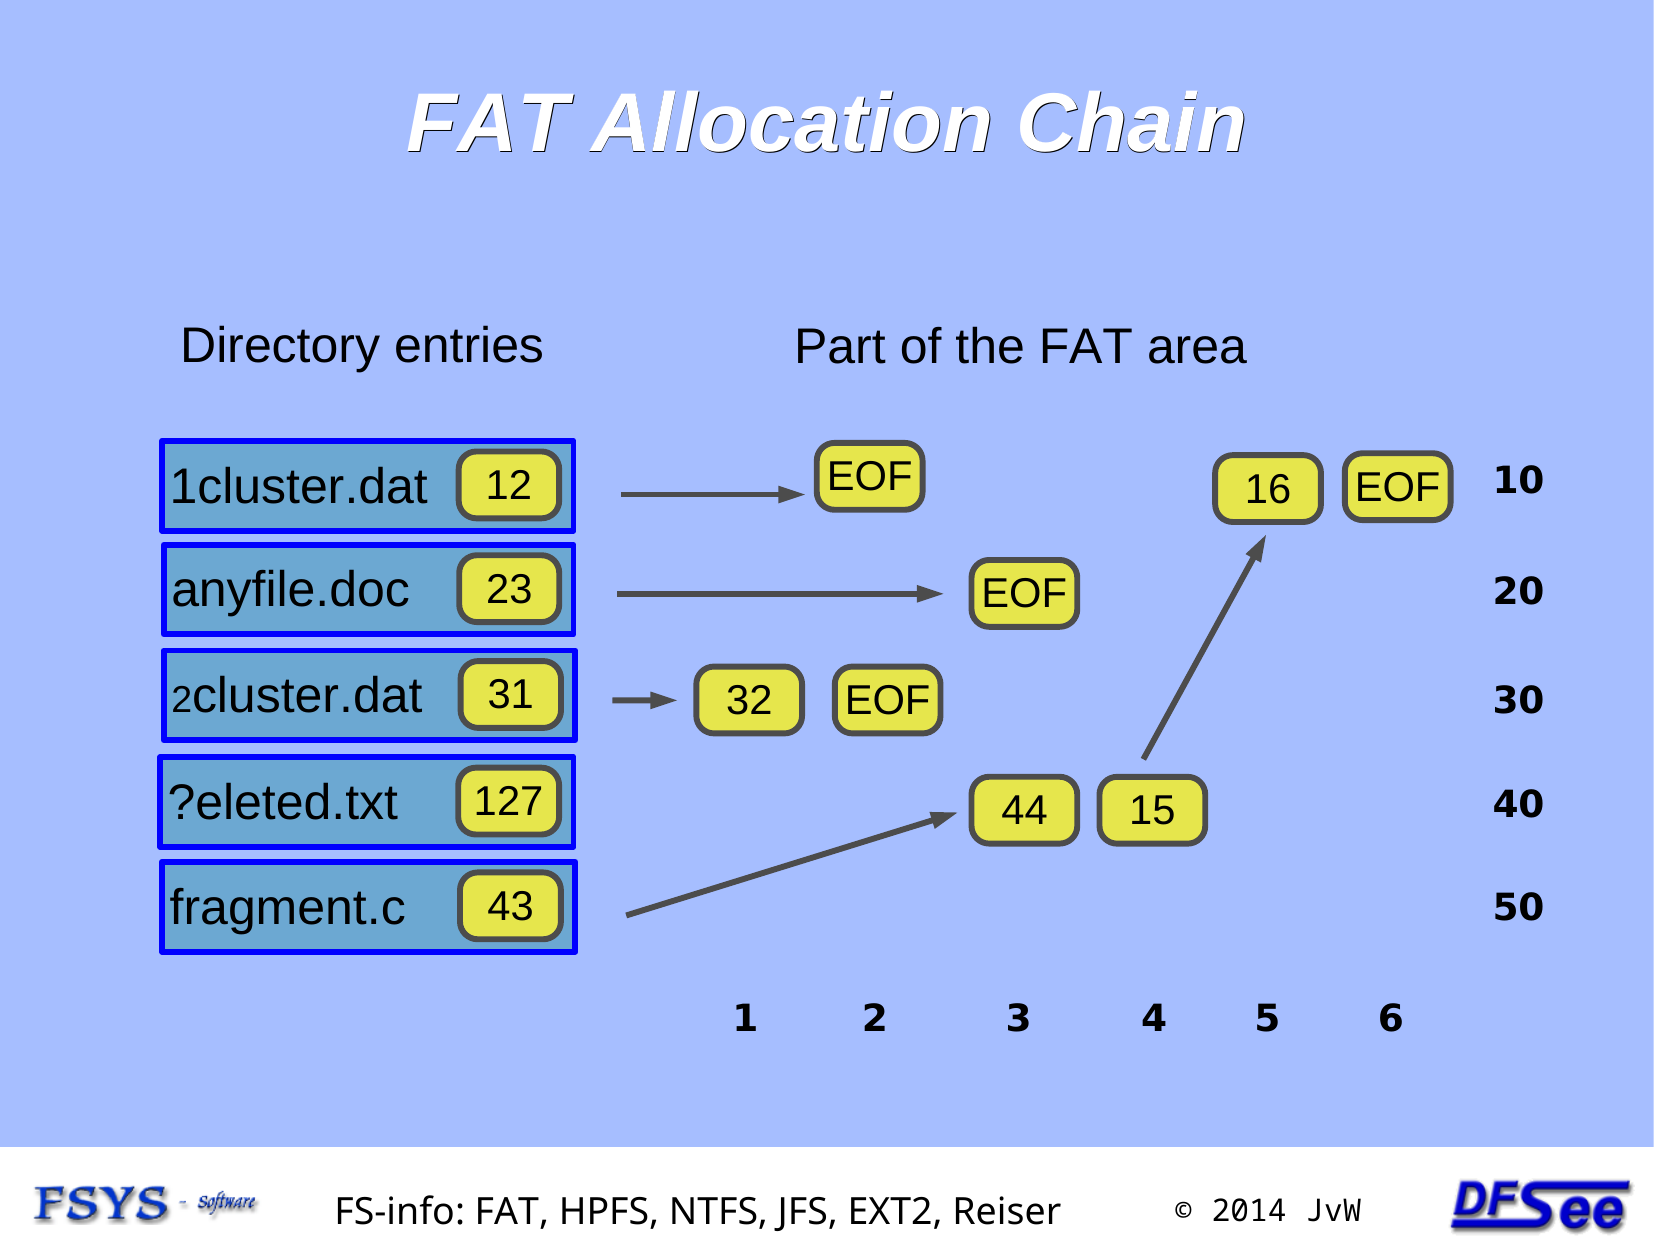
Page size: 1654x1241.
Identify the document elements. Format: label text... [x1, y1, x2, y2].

text_box 15 [1099, 776, 1206, 844]
text_box 50 [1492, 885, 1565, 930]
text_box fragment.c [161, 861, 576, 952]
text_box 12 [458, 451, 560, 519]
text_box EOF [816, 442, 923, 510]
text_box EOF [834, 666, 941, 734]
text_box 2cluster.dat [163, 650, 576, 741]
text_box EOF [971, 559, 1078, 627]
text_box ?eleted.txt [160, 757, 574, 847]
text_box 127 [458, 767, 560, 835]
text_box 23 [459, 555, 560, 623]
text_box 10 [1492, 458, 1565, 502]
text_box 4 [1141, 996, 1167, 1041]
picture [29, 1181, 265, 1225]
text_box 30 [1492, 679, 1565, 723]
text_box 31 [460, 661, 562, 728]
text_box 1 [732, 996, 759, 1041]
text_box anyfile.doc [163, 544, 574, 635]
text_box EOF [1344, 453, 1451, 521]
text_box 43 [459, 872, 561, 940]
text_box 20 [1492, 569, 1565, 614]
title FAT Allocation Chain [121, 19, 1534, 227]
text_box 32 [696, 666, 803, 734]
text_box 6 [1377, 996, 1404, 1041]
text_box 40 [1492, 783, 1565, 827]
text_box 44 [971, 776, 1078, 844]
text_box 2 [861, 996, 888, 1041]
text_box 1cluster.dat [161, 440, 574, 531]
text_box Directory entries [180, 317, 545, 380]
text_box 3 [1005, 996, 1031, 1041]
text_box Part of the FAT area [794, 318, 1248, 381]
picture [1446, 1177, 1635, 1241]
text_box 16 [1215, 455, 1321, 522]
text_box 5 [1254, 996, 1281, 1041]
